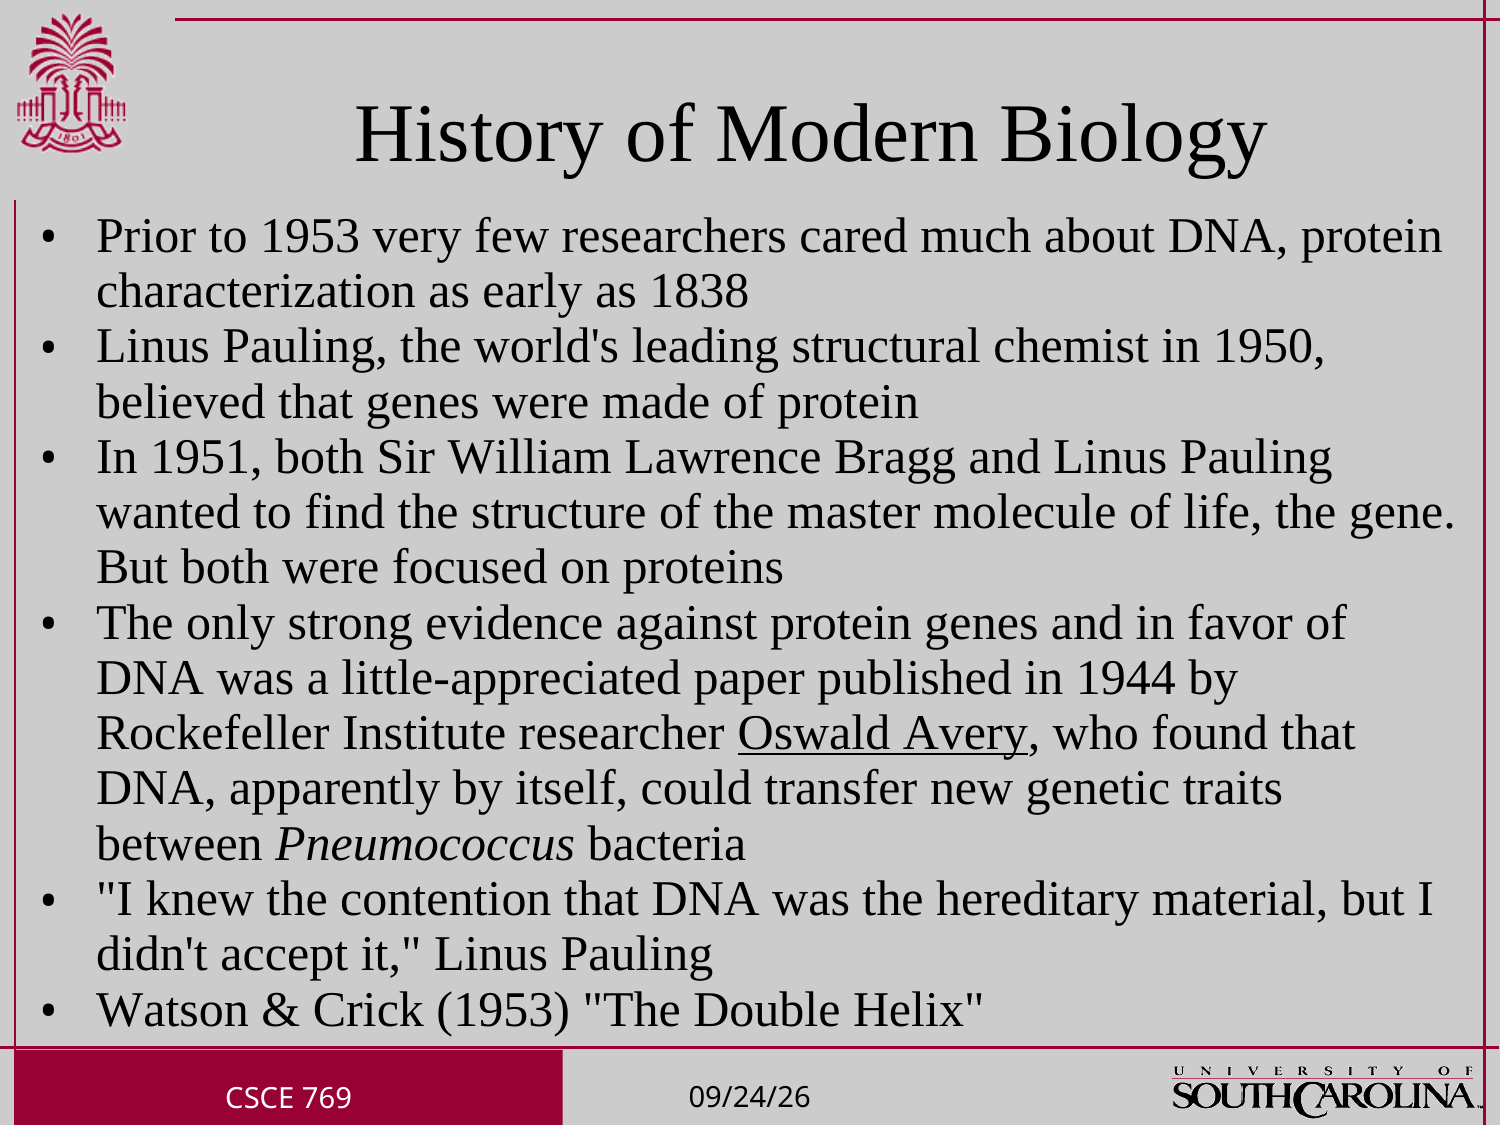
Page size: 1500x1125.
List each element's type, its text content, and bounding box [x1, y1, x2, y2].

title History of Modern Biology [174, 9, 1450, 188]
picture [12, 12, 131, 155]
list Prior to 1953 very few researchers cared much about DNA, protein characterization as early as 1838 Linus Pauling, the world's leading structural chemist in 1950, believed that genes were made of protein In 1951, both Sir William Lawrence Bragg and Linus Pauling wanted to find the structure of the master molecule of life, the gene. But both were focused on proteins The only strong evidence against protein genes and in favor of DNA was a little-appreciated paper published in 1944 by Rockefeller Institute researcher Oswald Avery, who found that DNA, apparently by itself, could transfer new genetic traits between Pneumococcus bacteria "I knew the contention that DNA was the hereditary material, but I didn't accept it," Linus Pauling Watson & Crick (1953) "The Double Helix" [24, 200, 1476, 1045]
picture [1162, 1049, 1483, 1125]
